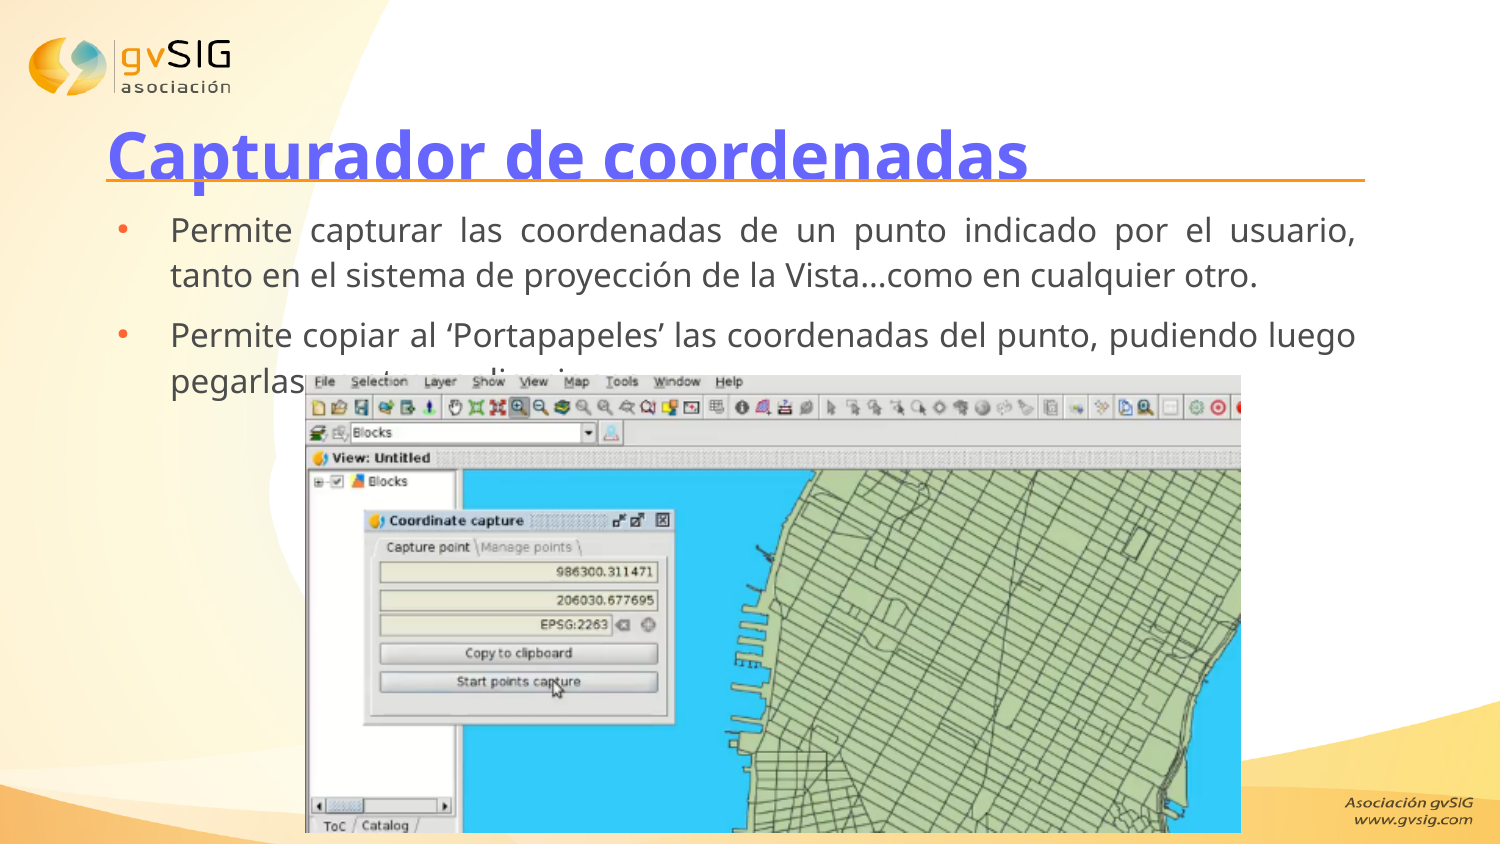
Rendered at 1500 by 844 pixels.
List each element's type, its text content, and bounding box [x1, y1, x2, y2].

title Capturador de coordenadas [106, 115, 1457, 193]
list Permite capturar las coordenadas de un punto indicado por el usuario, tanto en el sistema de proyección de la Vista…como en cualquier otro. Permite copiar al ‘Portapapeles’ las coordenadas del punto, pudiendo luego pegarlas en otras aplicaciones. [99, 129, 1359, 770]
picture [0, 0, 1500, 844]
